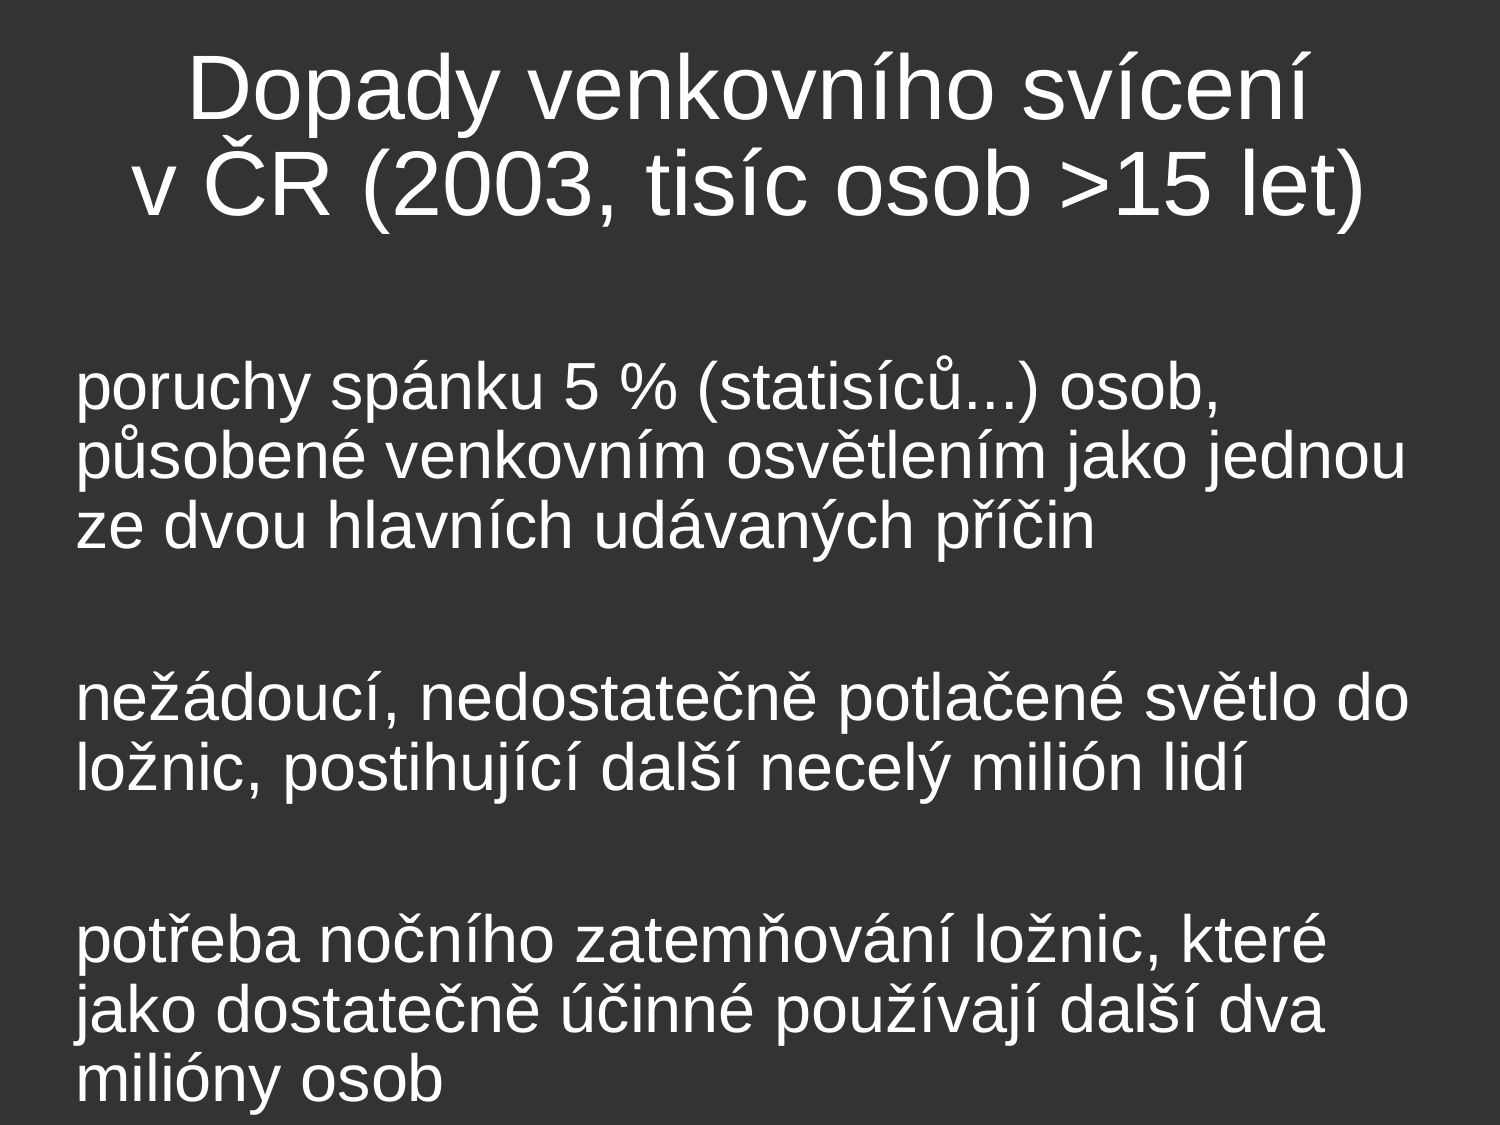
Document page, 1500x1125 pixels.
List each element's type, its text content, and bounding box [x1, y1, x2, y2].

list poruchy spánku 5 % (statisíců...) osob, působené venkovním osvětlením jako jednou ze dvou hlavních udávaných příčin nežádoucí, nedostatečně potlačené světlo do ložnic, postihující další necelý milión lidí potřeba nočního zatemňování ložnic, které jako dostatečně účinné používají další dva milióny osob [75, 262, 1425, 1116]
title Dopady venkovního svícení v ČR (2003, tisíc osob >15 let) [75, 21, 1425, 257]
